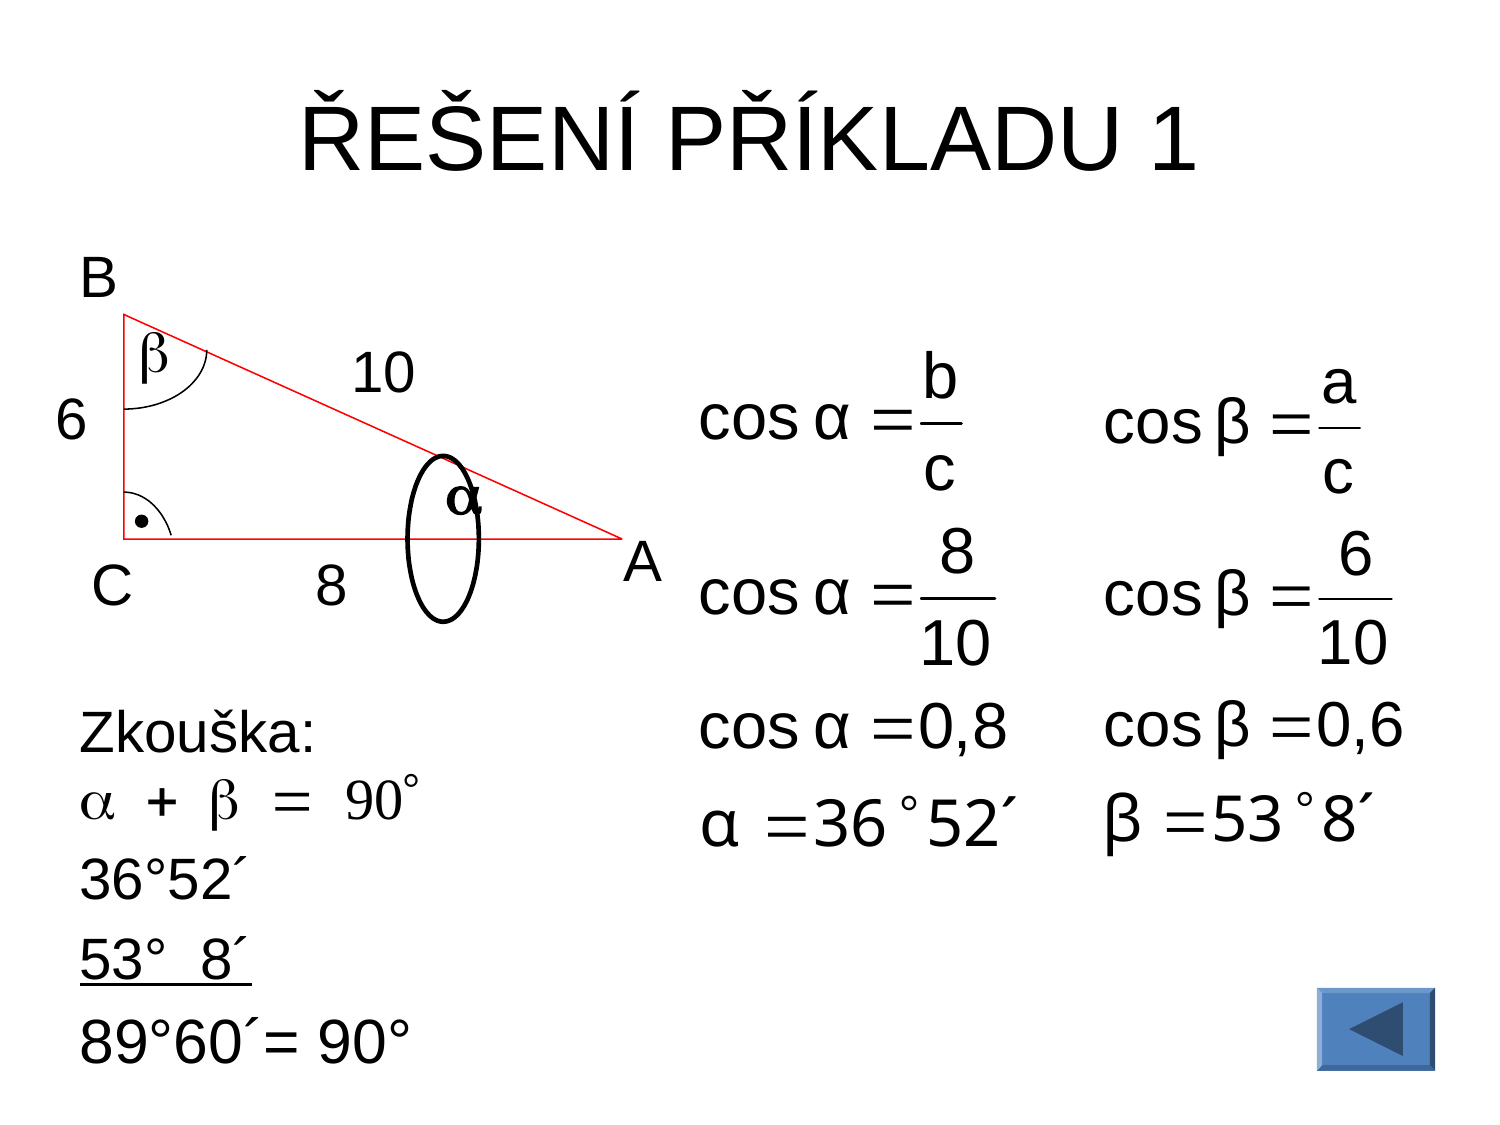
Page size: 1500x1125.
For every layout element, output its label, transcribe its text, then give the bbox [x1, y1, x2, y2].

text_box 10 [336, 337, 467, 409]
text_box  [176, 393, 184, 398]
text_box C [76, 550, 136, 622]
text_box [1318, 987, 1436, 1071]
text_box  [123, 326, 184, 398]
text_box B [64, 243, 124, 315]
text_box [135, 515, 148, 528]
text_box A [608, 527, 668, 598]
text_box Zkouška:  36°52´ 53° 8´ 89°60´= 90° [64, 692, 455, 1125]
chart [690, 338, 1049, 858]
title ŘEŠENÍ PŘÍKLADU 1 [75, 45, 1426, 233]
chart [1096, 339, 1415, 870]
text_box 6 [41, 385, 101, 457]
text_box  [430, 467, 491, 539]
text_box 8 [301, 550, 361, 622]
